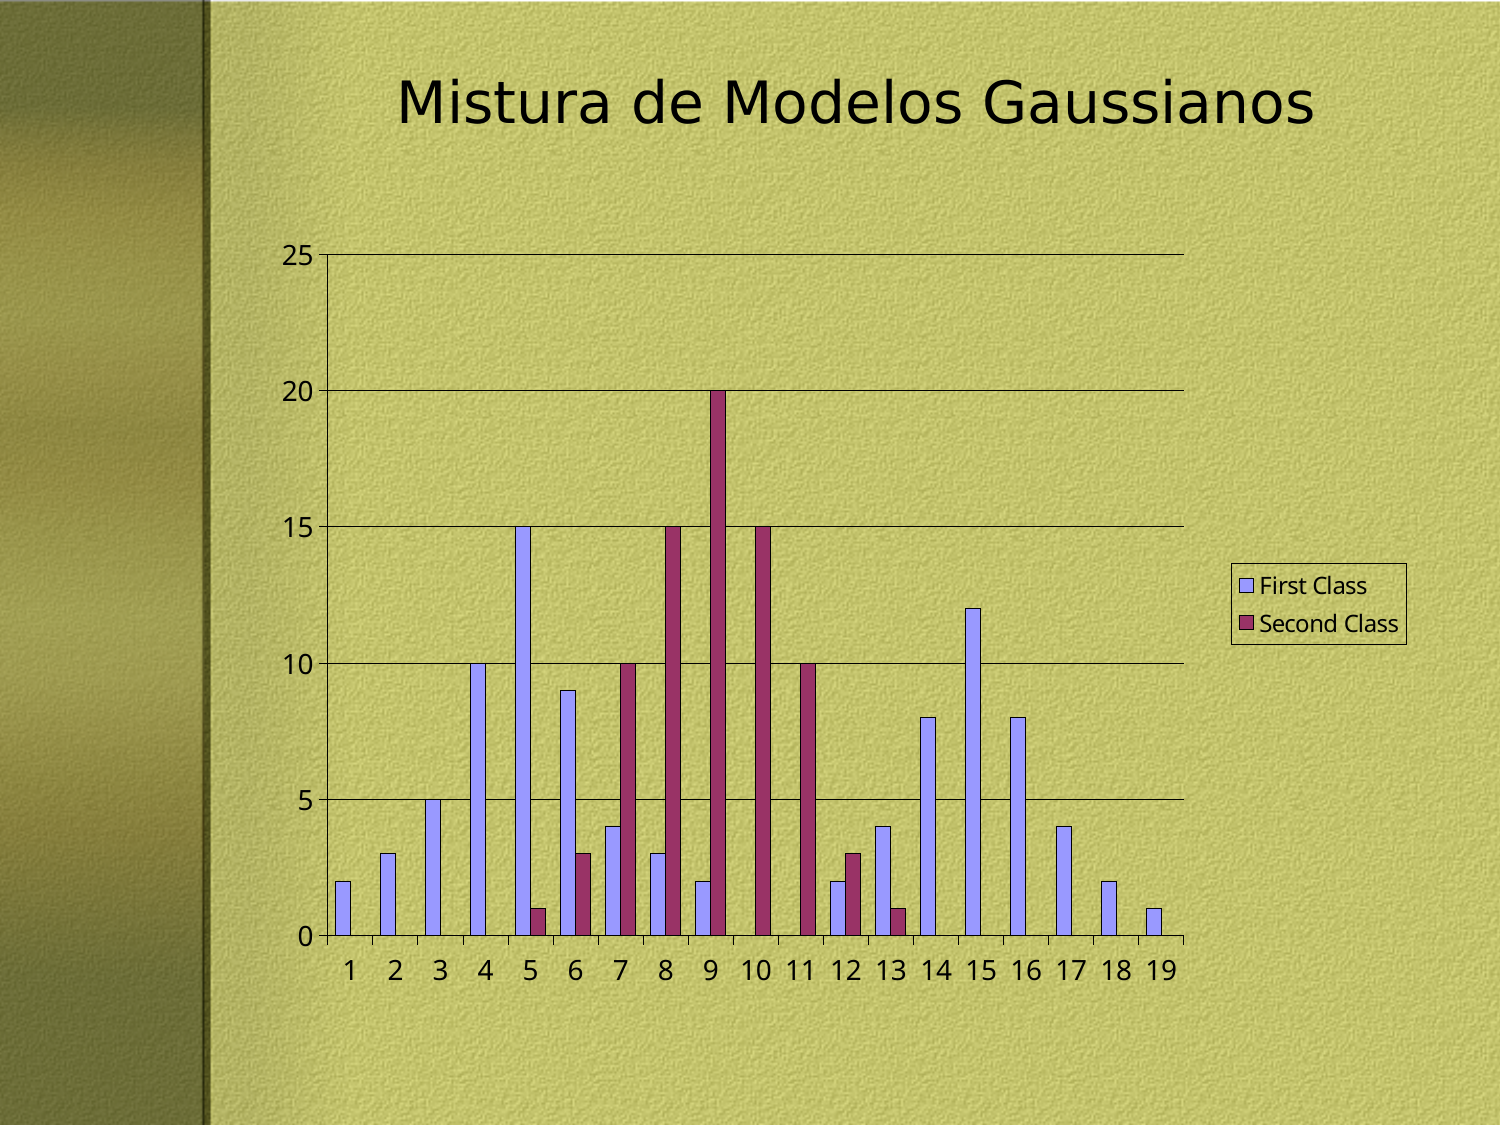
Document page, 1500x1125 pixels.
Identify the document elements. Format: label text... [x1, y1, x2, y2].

chart [258, 205, 1452, 1004]
picture [0, 0, 1500, 1125]
title Mistura de Modelos Gaussianos [206, 9, 1500, 198]
